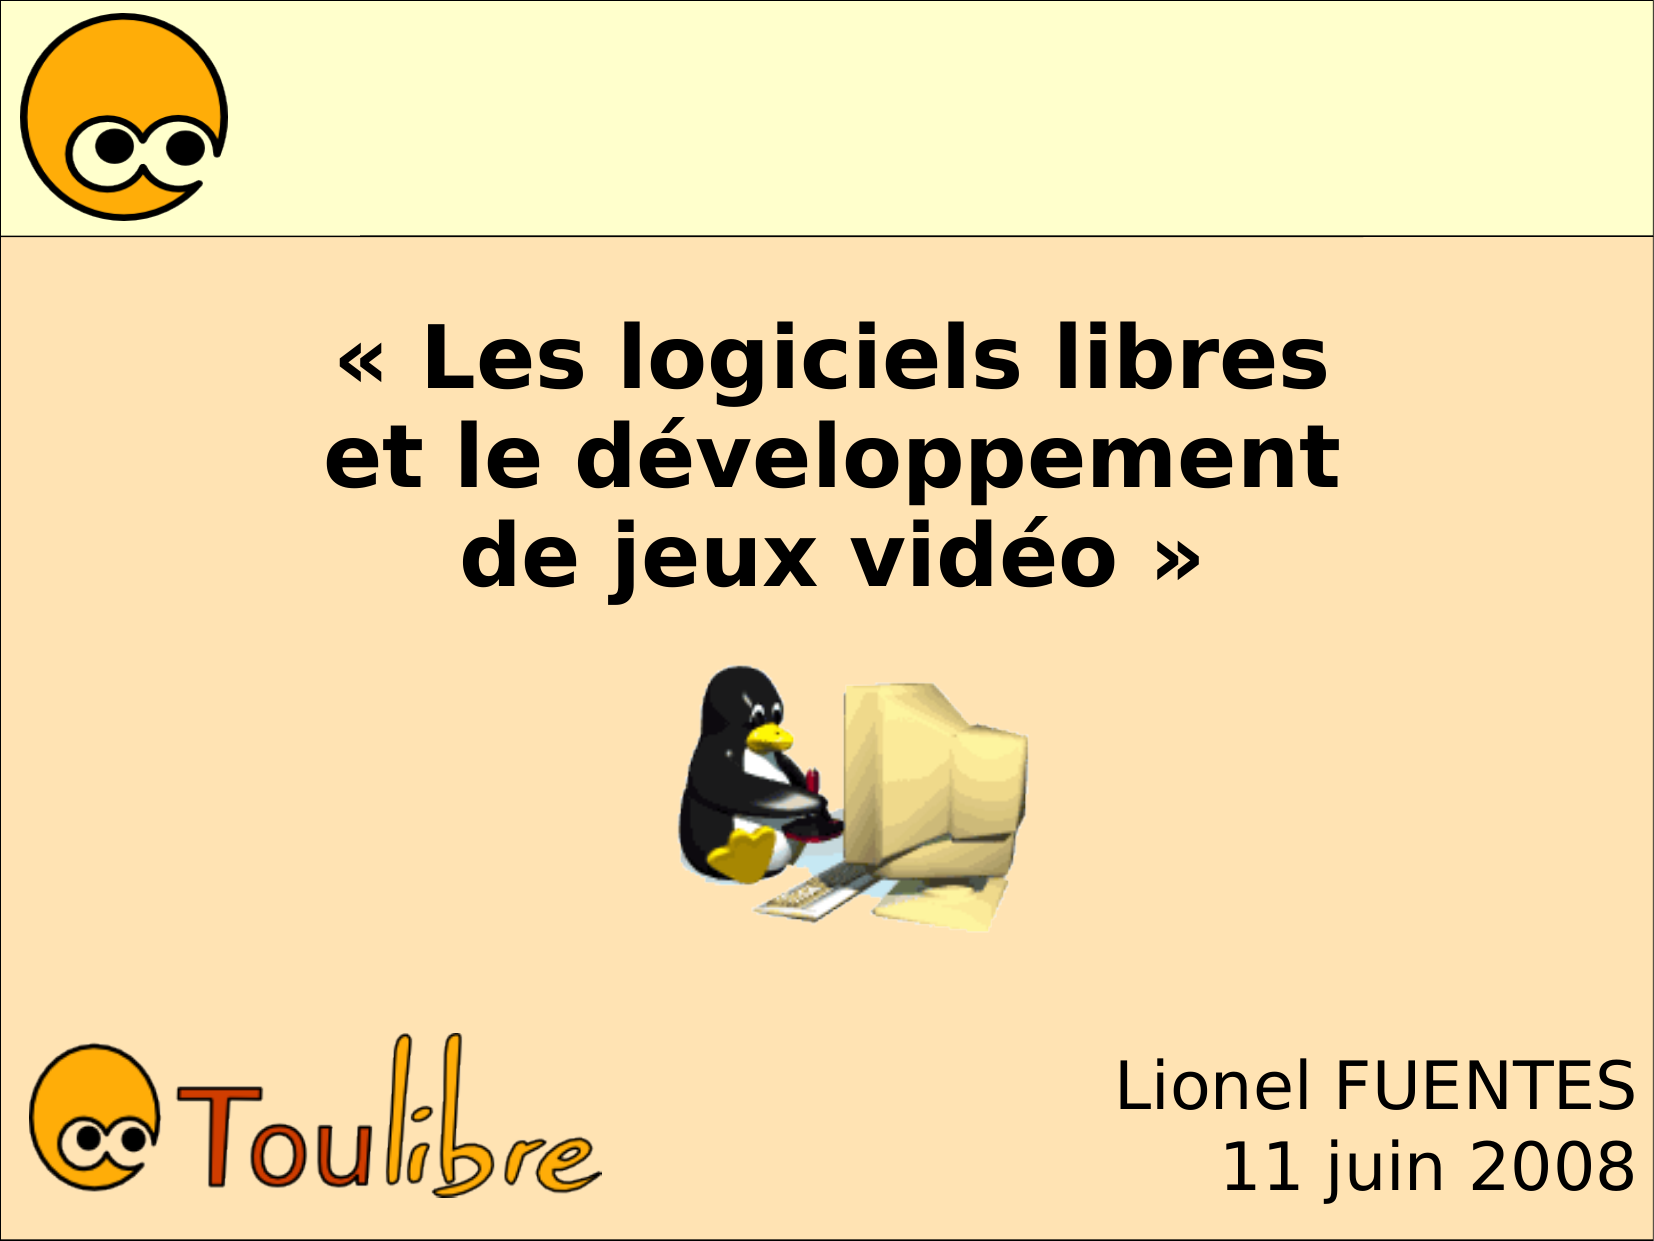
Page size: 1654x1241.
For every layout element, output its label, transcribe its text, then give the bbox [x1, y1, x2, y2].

text_box Lionel FUENTES 11 juin 2008 [915, 1037, 1654, 1211]
picture [29, 1033, 602, 1198]
subtitle « Les logiciels libres et le développement de jeux vidéo » [88, 236, 1577, 680]
picture [649, 649, 1034, 945]
picture [20, 13, 228, 221]
